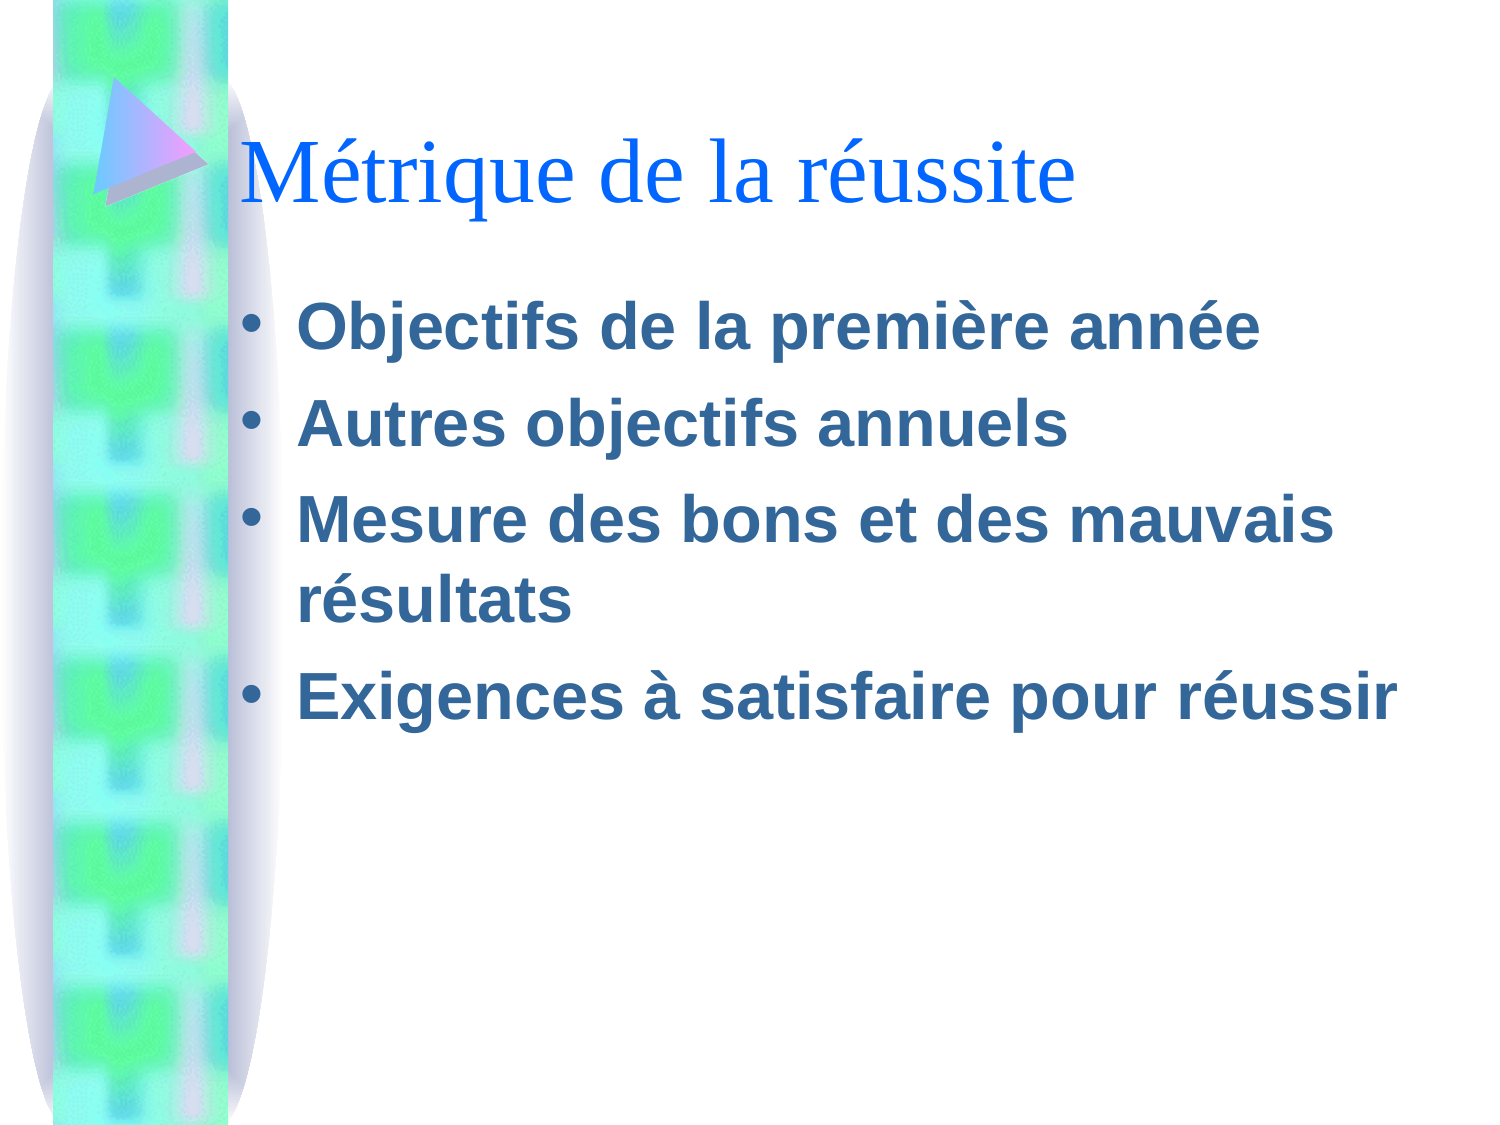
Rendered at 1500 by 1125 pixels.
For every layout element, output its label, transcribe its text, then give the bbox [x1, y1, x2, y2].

picture [53, 0, 229, 1125]
title Métrique de la réussite [224, 40, 1500, 229]
list Objectifs de la première année Autres objectifs annuels Mesure des bons et des mauvais résultats Exigences à satisfaire pour réussir [224, 275, 1500, 951]
